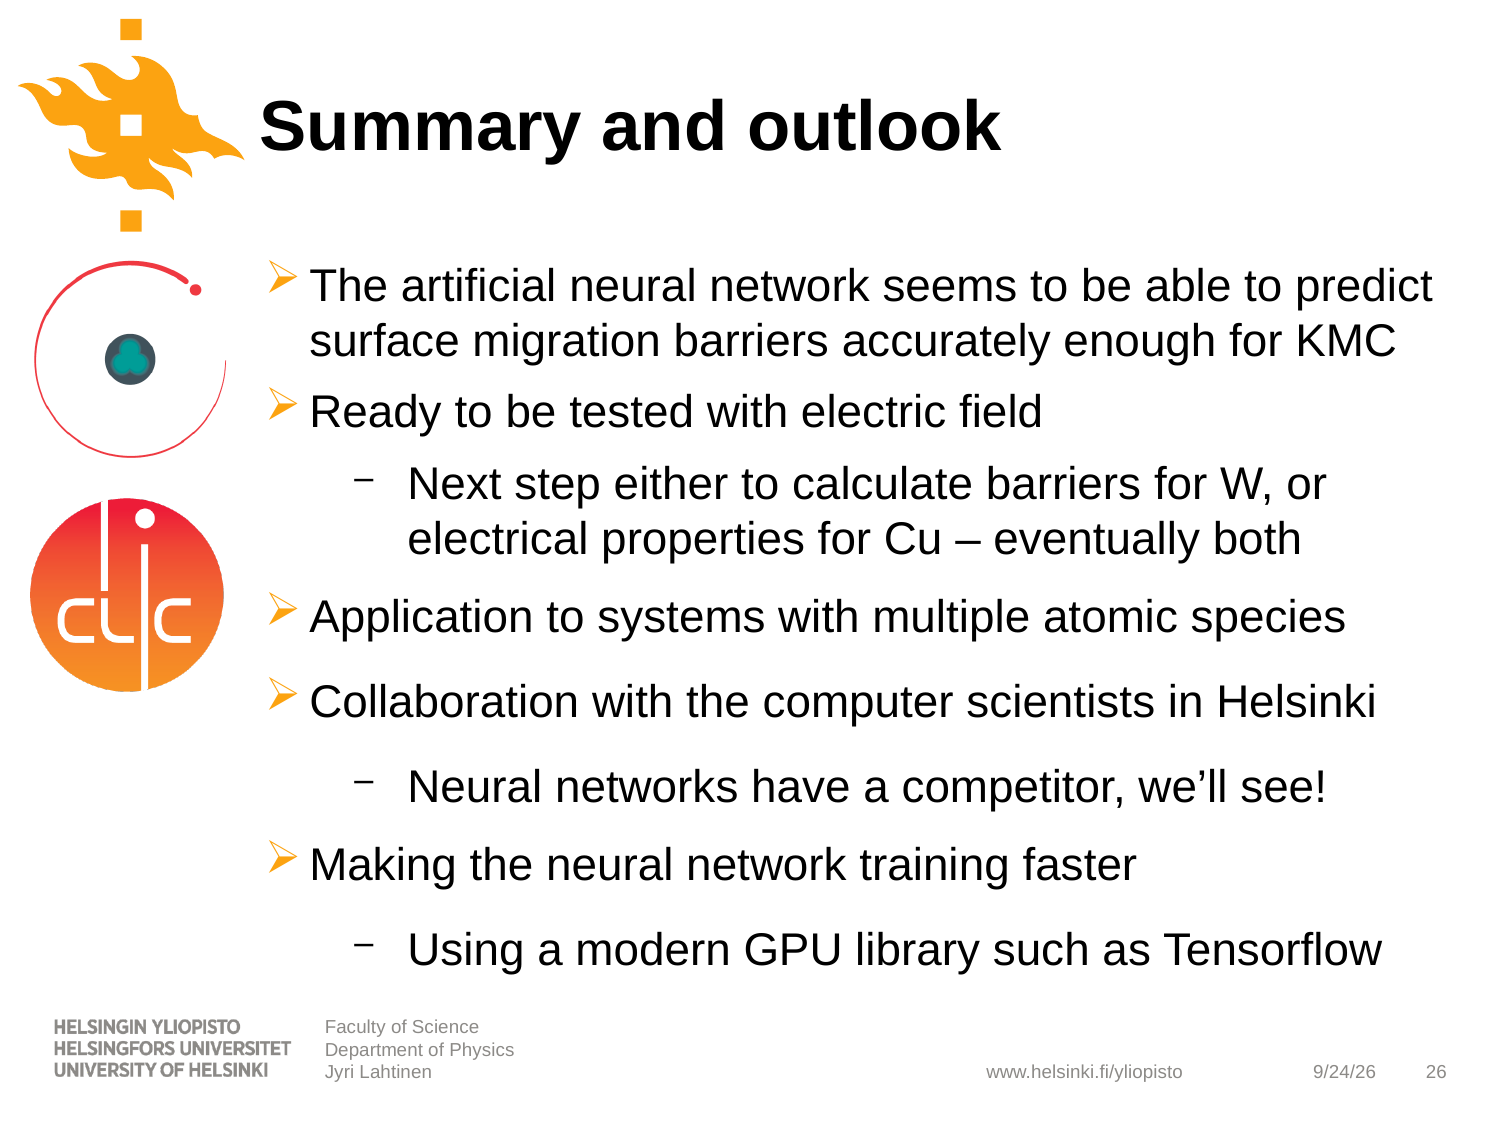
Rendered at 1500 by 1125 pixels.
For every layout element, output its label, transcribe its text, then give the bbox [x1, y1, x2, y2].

title Summary and outlook [259, 30, 1447, 214]
slide_number 5/24/18 [1230, 1011, 1376, 1083]
list The artificial neural network seems to be able to predict surface migration barriers accurately enough for KMC Ready to be tested with electric field Next step either to calculate barriers for W, or electrical properties for Cu – eventually both Application to systems with multiple atomic species Collaboration with the computer scientists in Helsinki Neural networks have a competitor, we’ll see! Making the neural network training faster Using a modern GPU library such as Tensorflow [265, 255, 1447, 988]
picture [53, 1017, 292, 1079]
picture [0, 255, 272, 740]
footer Faculty of Science Department of Physics Jyri Lahtinen [324, 1011, 750, 1083]
slide_number <number> [1376, 1011, 1447, 1083]
